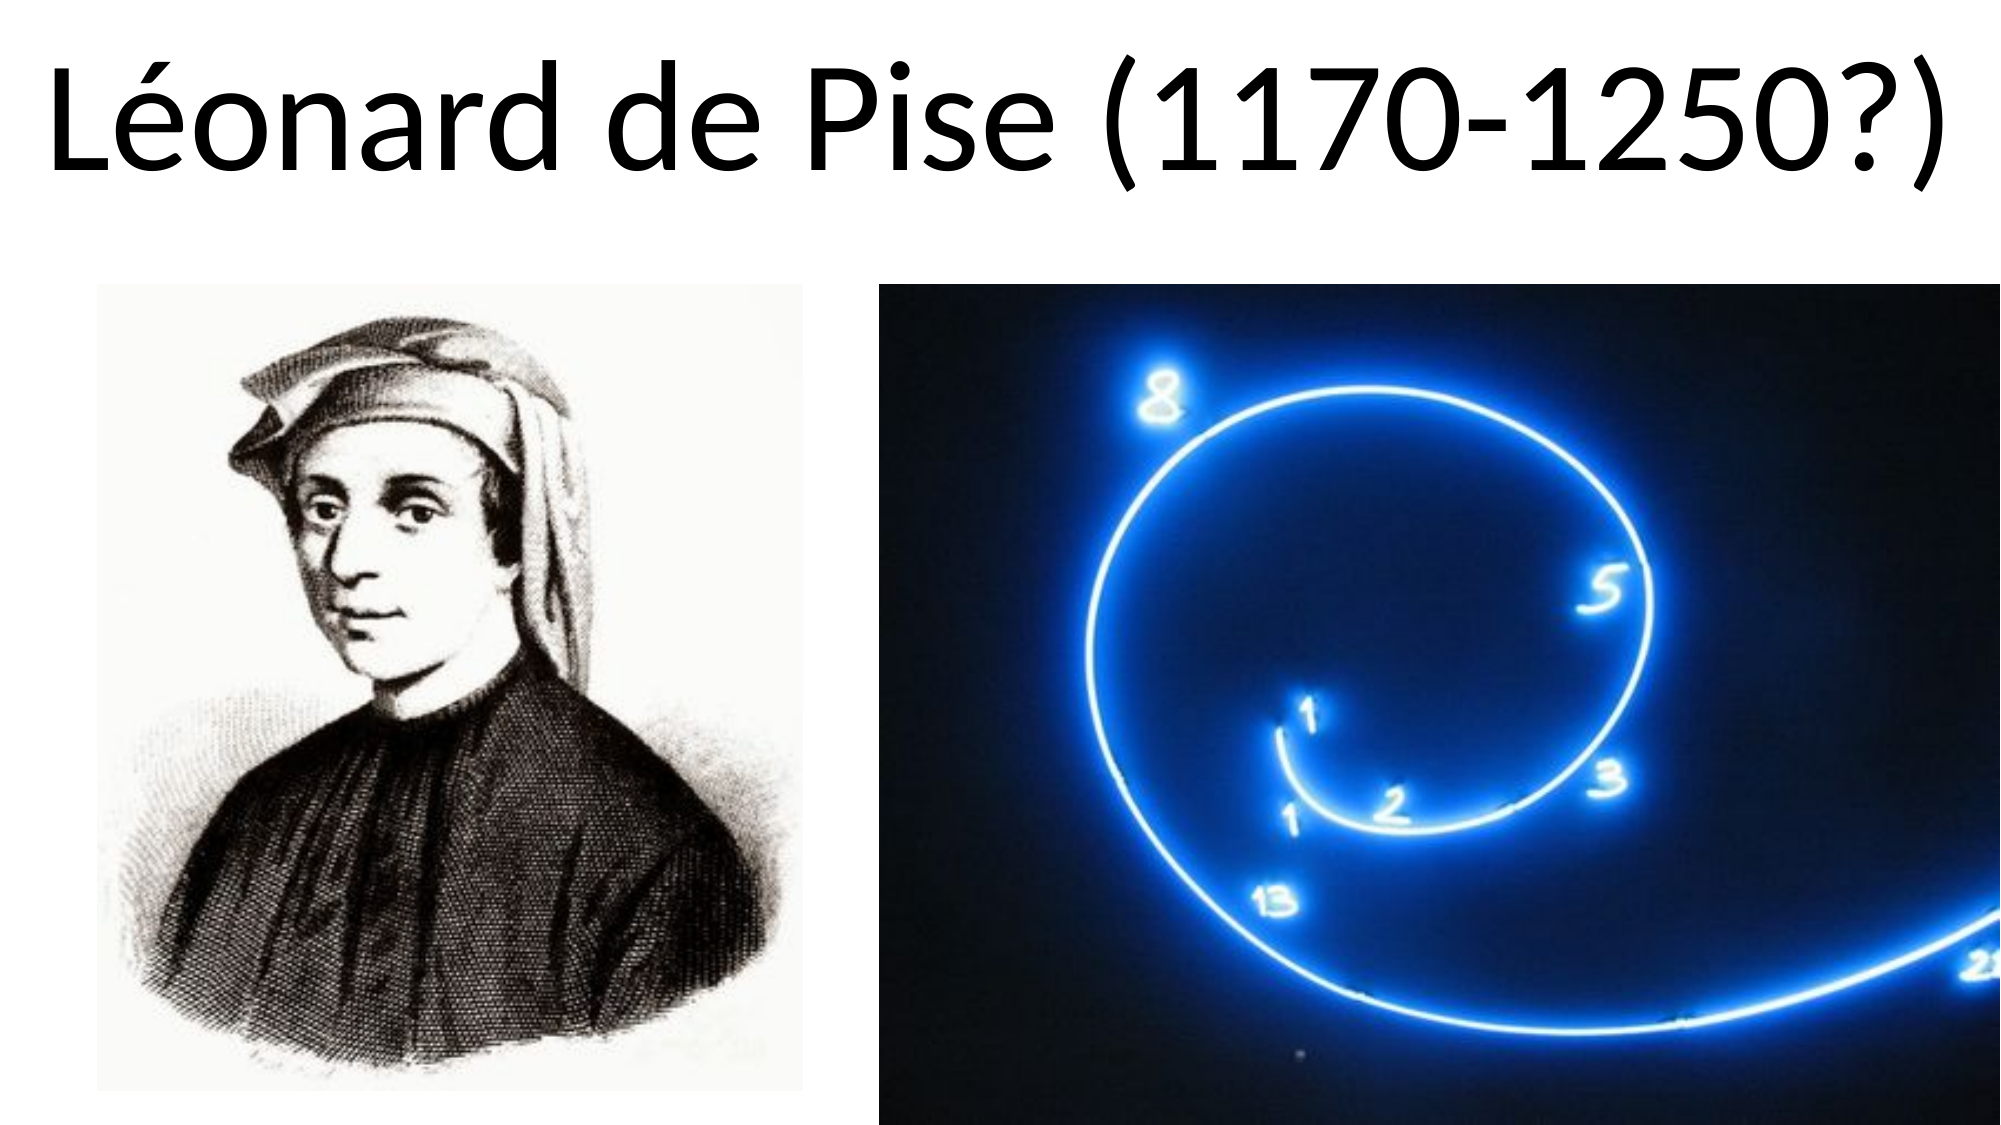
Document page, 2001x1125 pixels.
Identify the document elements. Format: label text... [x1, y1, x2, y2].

picture [879, 284, 2000, 1125]
picture [97, 284, 803, 1091]
text_box Léonard de Pise (1170-1250?) [0, 4, 2000, 210]
